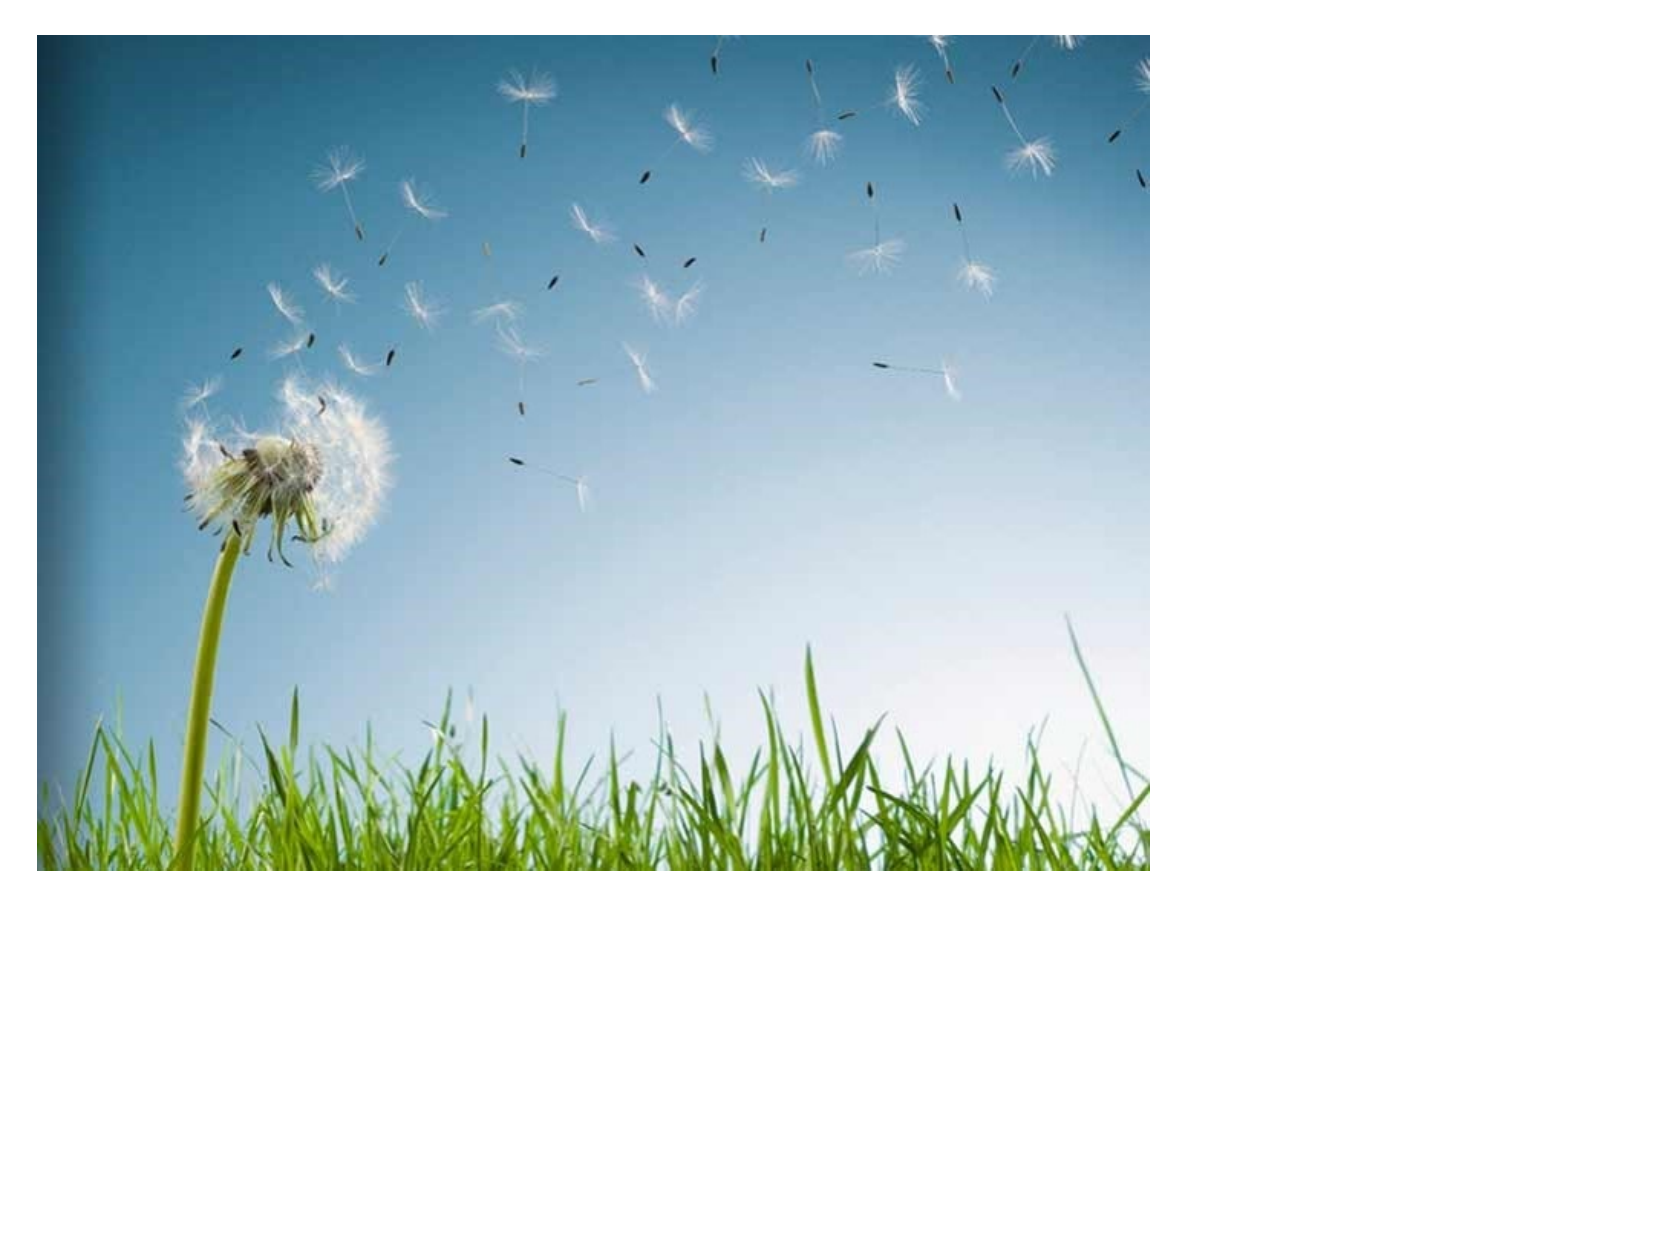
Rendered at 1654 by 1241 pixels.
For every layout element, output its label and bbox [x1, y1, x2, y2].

picture [37, 35, 1150, 871]
